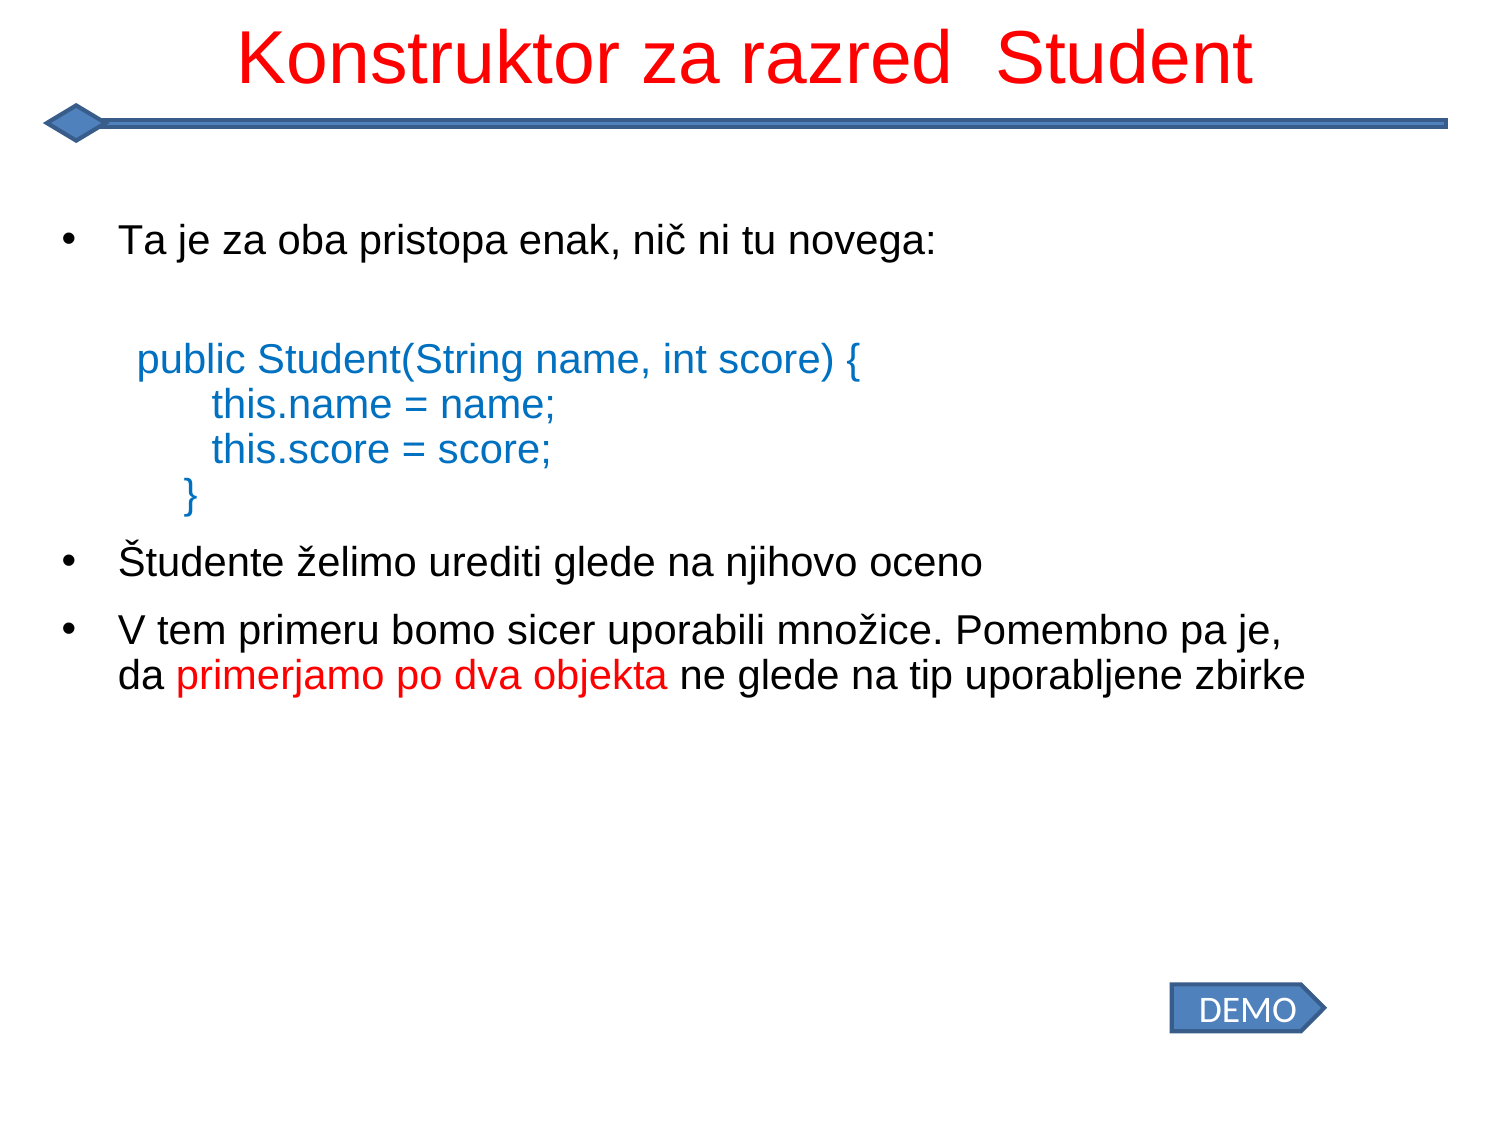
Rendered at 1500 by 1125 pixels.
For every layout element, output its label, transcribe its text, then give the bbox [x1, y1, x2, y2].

text_box Ta je za oba pristopa enak, nič ni tu novega: public Student(String name, int score) { this.name = name; this.score = score; } Študente želimo urediti glede na njihovo oceno V tem primeru bomo sicer uporabili množice. Pomembno pa je, da primerjamo po dva objekta ne glede na tip uporabljene zbirke [46, 210, 1322, 1024]
text_box DEMO [1171, 984, 1325, 1032]
title Konstruktor za razred Student [70, 0, 1421, 108]
